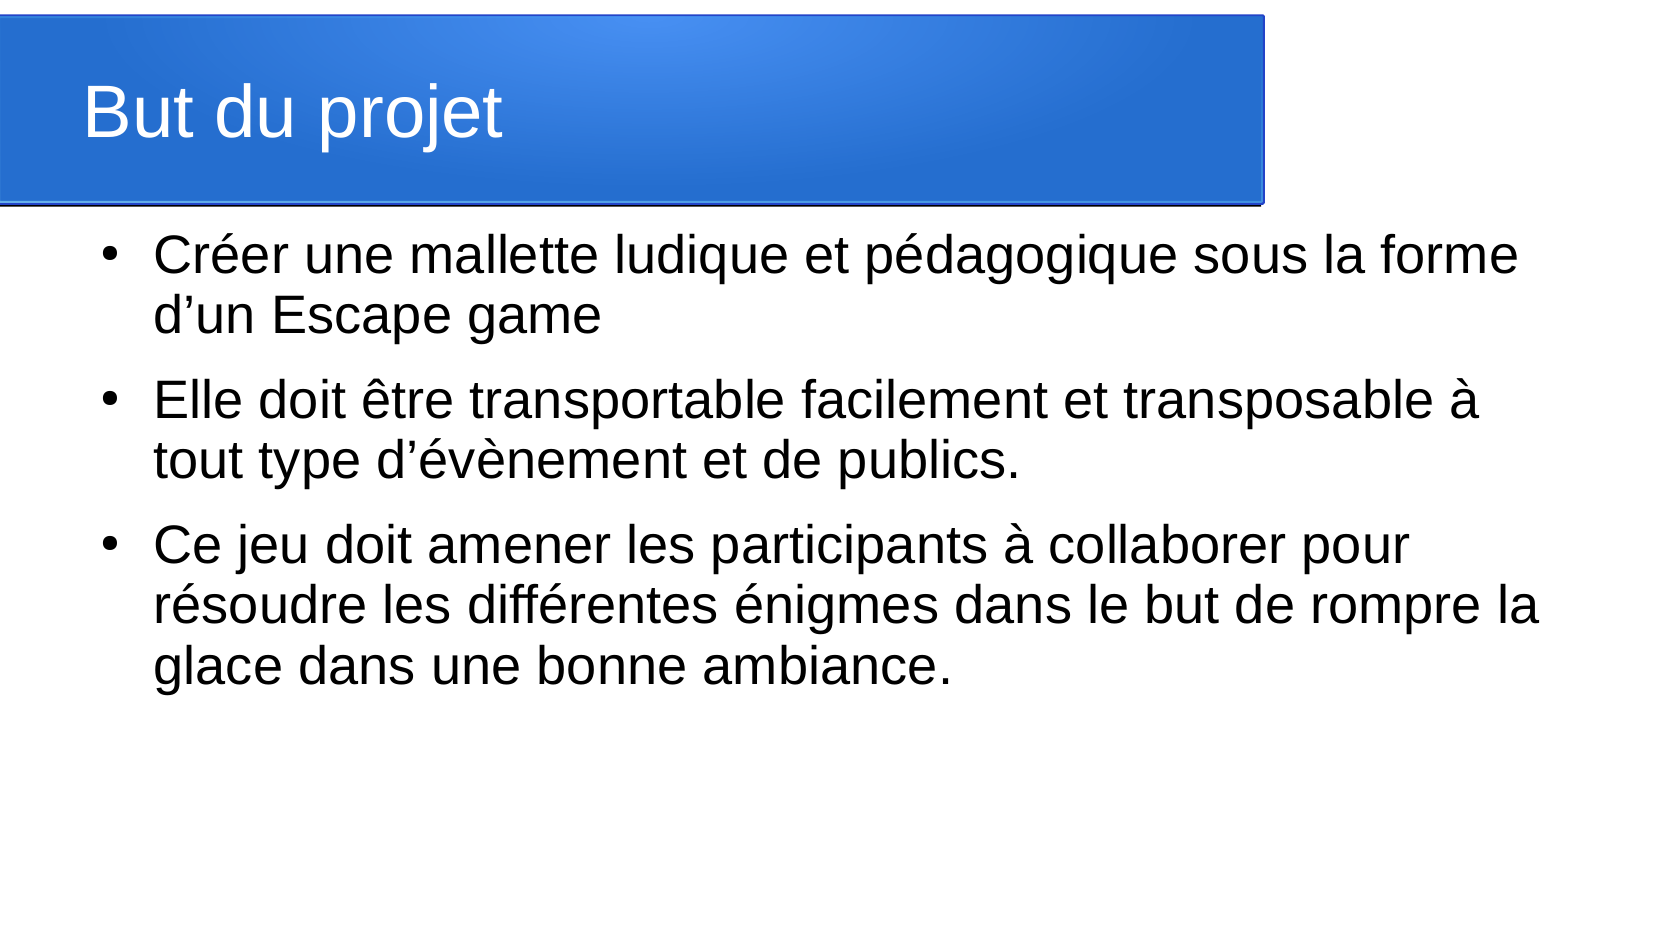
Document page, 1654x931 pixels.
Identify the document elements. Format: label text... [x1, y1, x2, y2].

list Créer une mallette ludique et pédagogique sous la forme d’un Escape game Elle doit être transportable facilement et transposable à tout type d’évènement et de publics. Ce jeu doit amener les participants à collaborer pour résoudre les différentes énigmes dans le but de rompre la glace dans une bonne ambiance. [82, 224, 1571, 764]
title But du projet [82, 35, 1235, 189]
